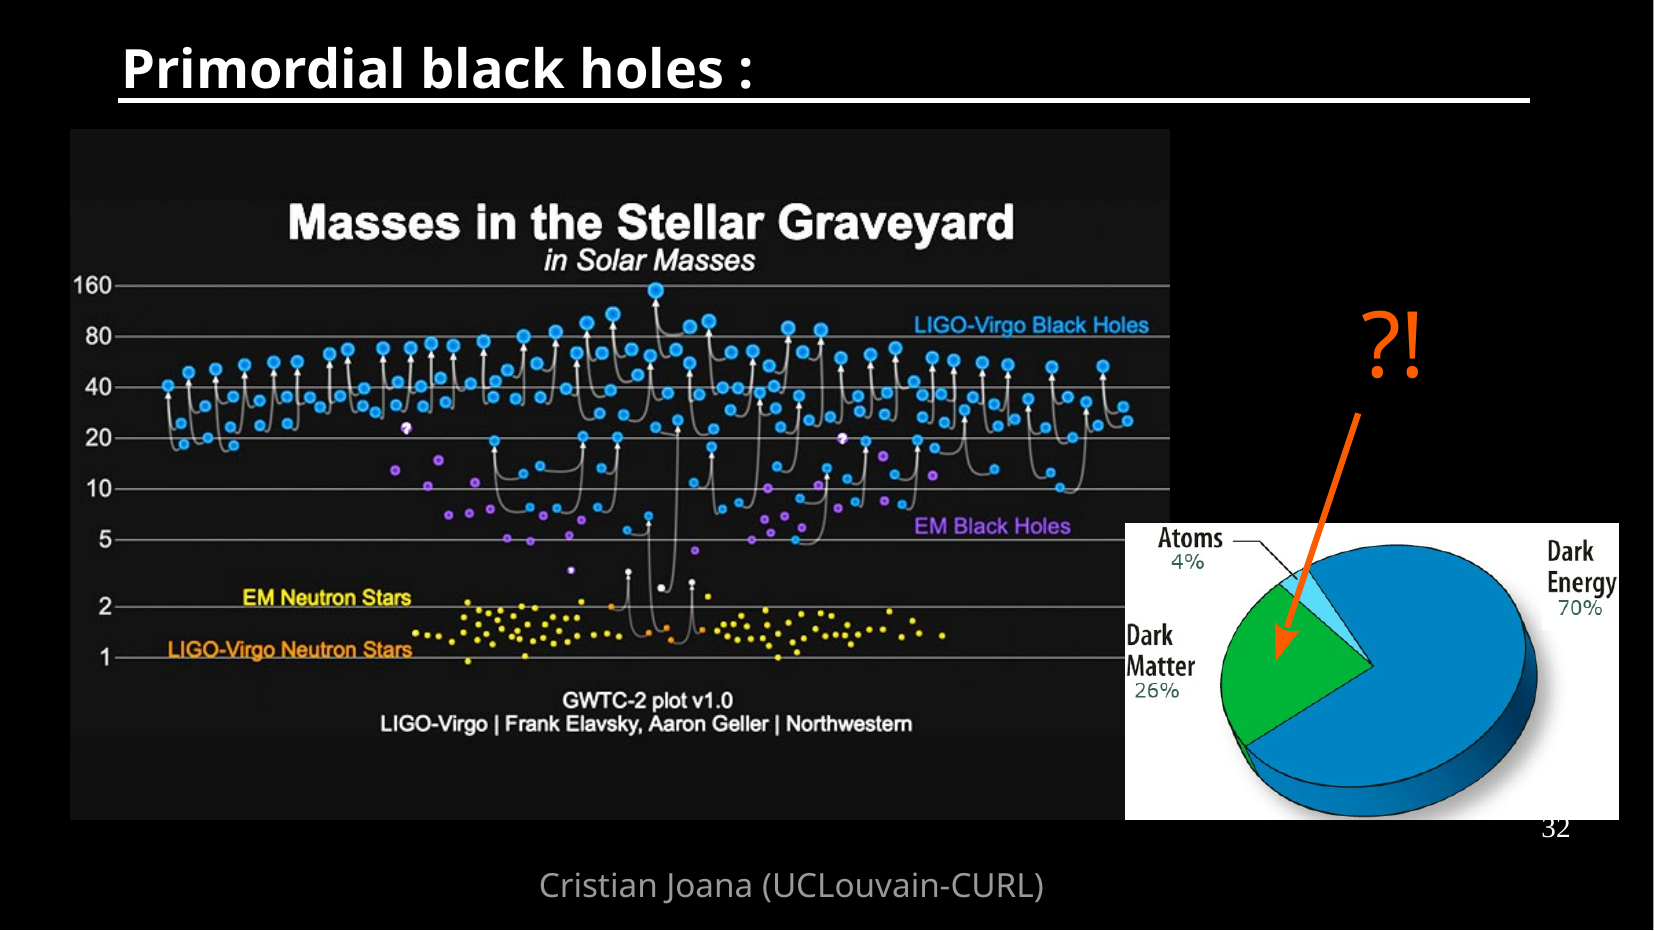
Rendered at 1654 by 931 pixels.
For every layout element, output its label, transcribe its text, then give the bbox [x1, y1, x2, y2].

picture [70, 129, 1619, 820]
text_box Primordial black holes : [0, 23, 1654, 107]
text_box ?! [1346, 271, 1465, 389]
text_box Cristian Joana (UCLouvain-CURL) [443, 854, 1141, 907]
picture [1440, 765, 1450, 772]
